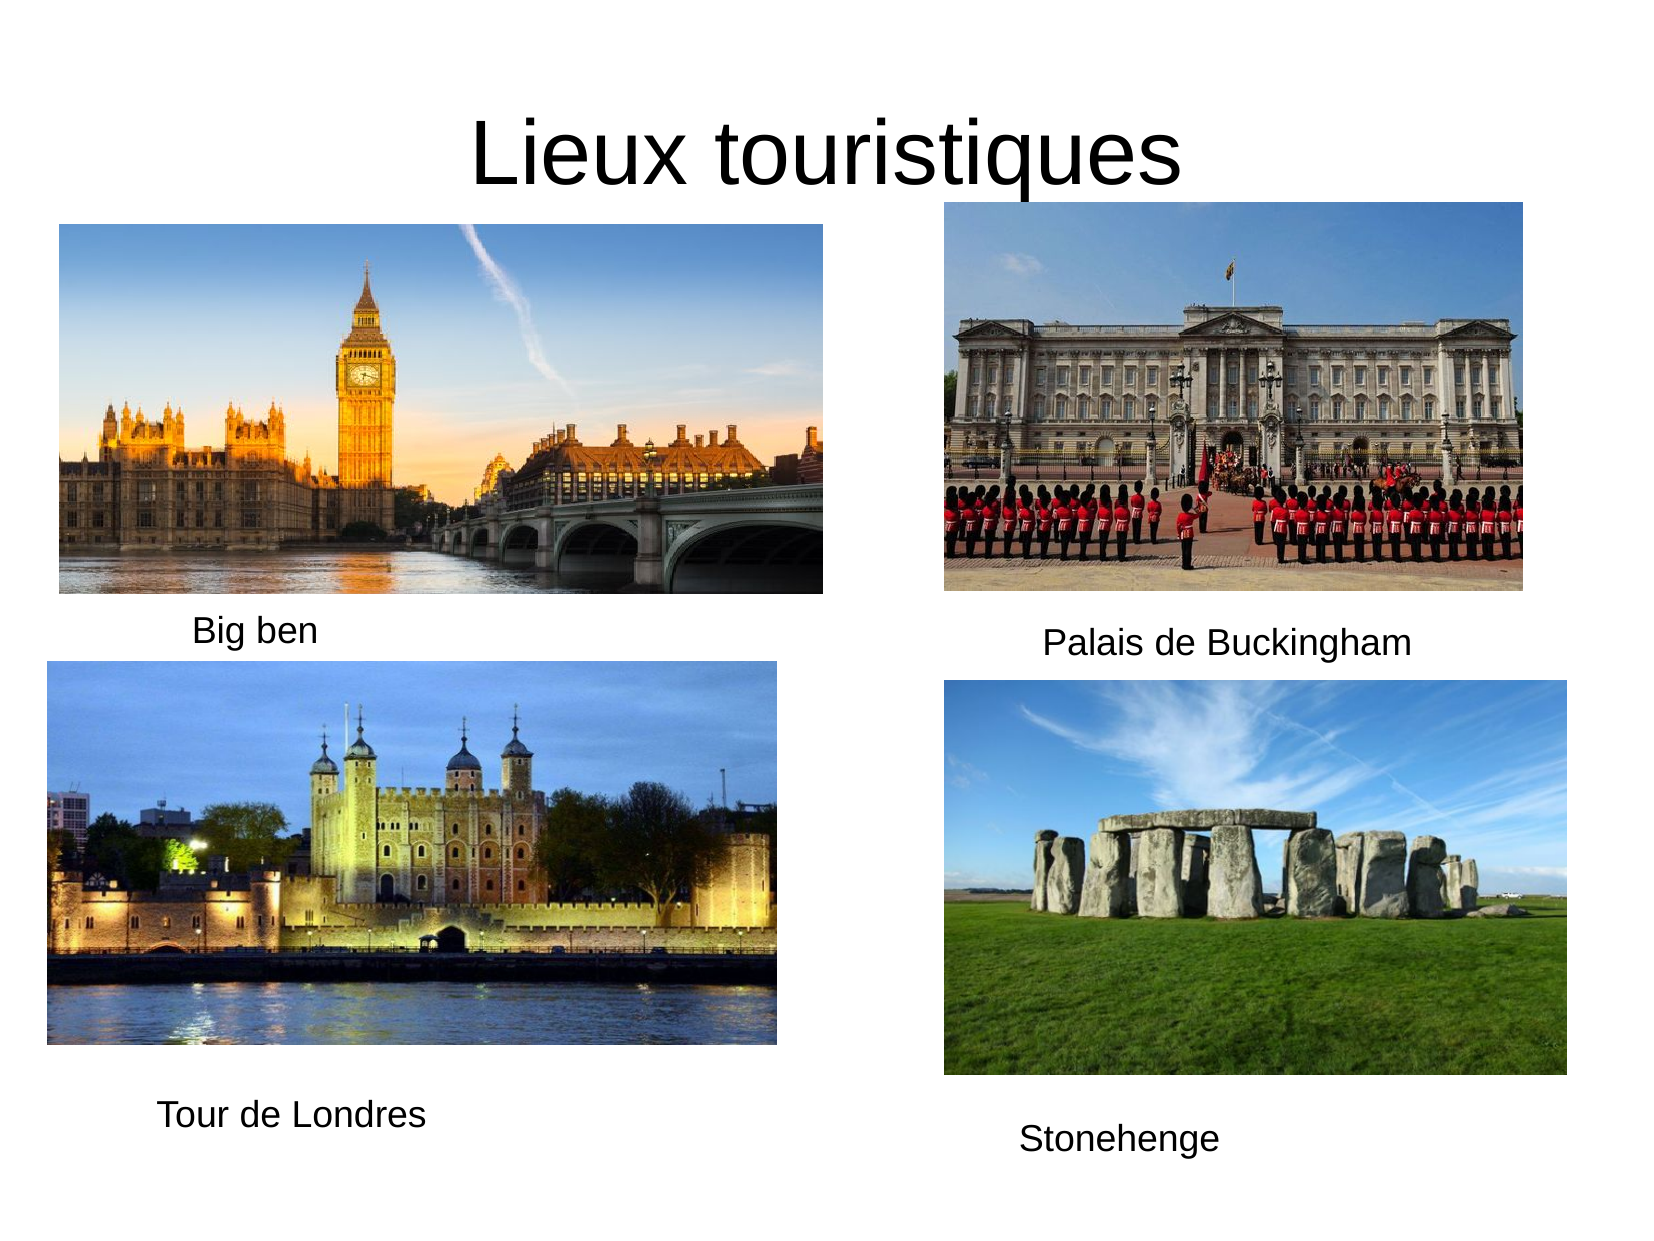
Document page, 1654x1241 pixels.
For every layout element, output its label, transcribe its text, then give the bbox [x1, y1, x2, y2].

text_box Palais de Buckingham [1027, 614, 1438, 672]
picture [944, 680, 1567, 1075]
text_box Stonehenge [1003, 1110, 1236, 1168]
title Lieux touristiques [82, 49, 1571, 257]
picture [59, 224, 823, 594]
picture [944, 202, 1523, 591]
picture [47, 661, 777, 1045]
text_box Tour de Londres [141, 1086, 463, 1144]
text_box Big ben [177, 602, 345, 660]
